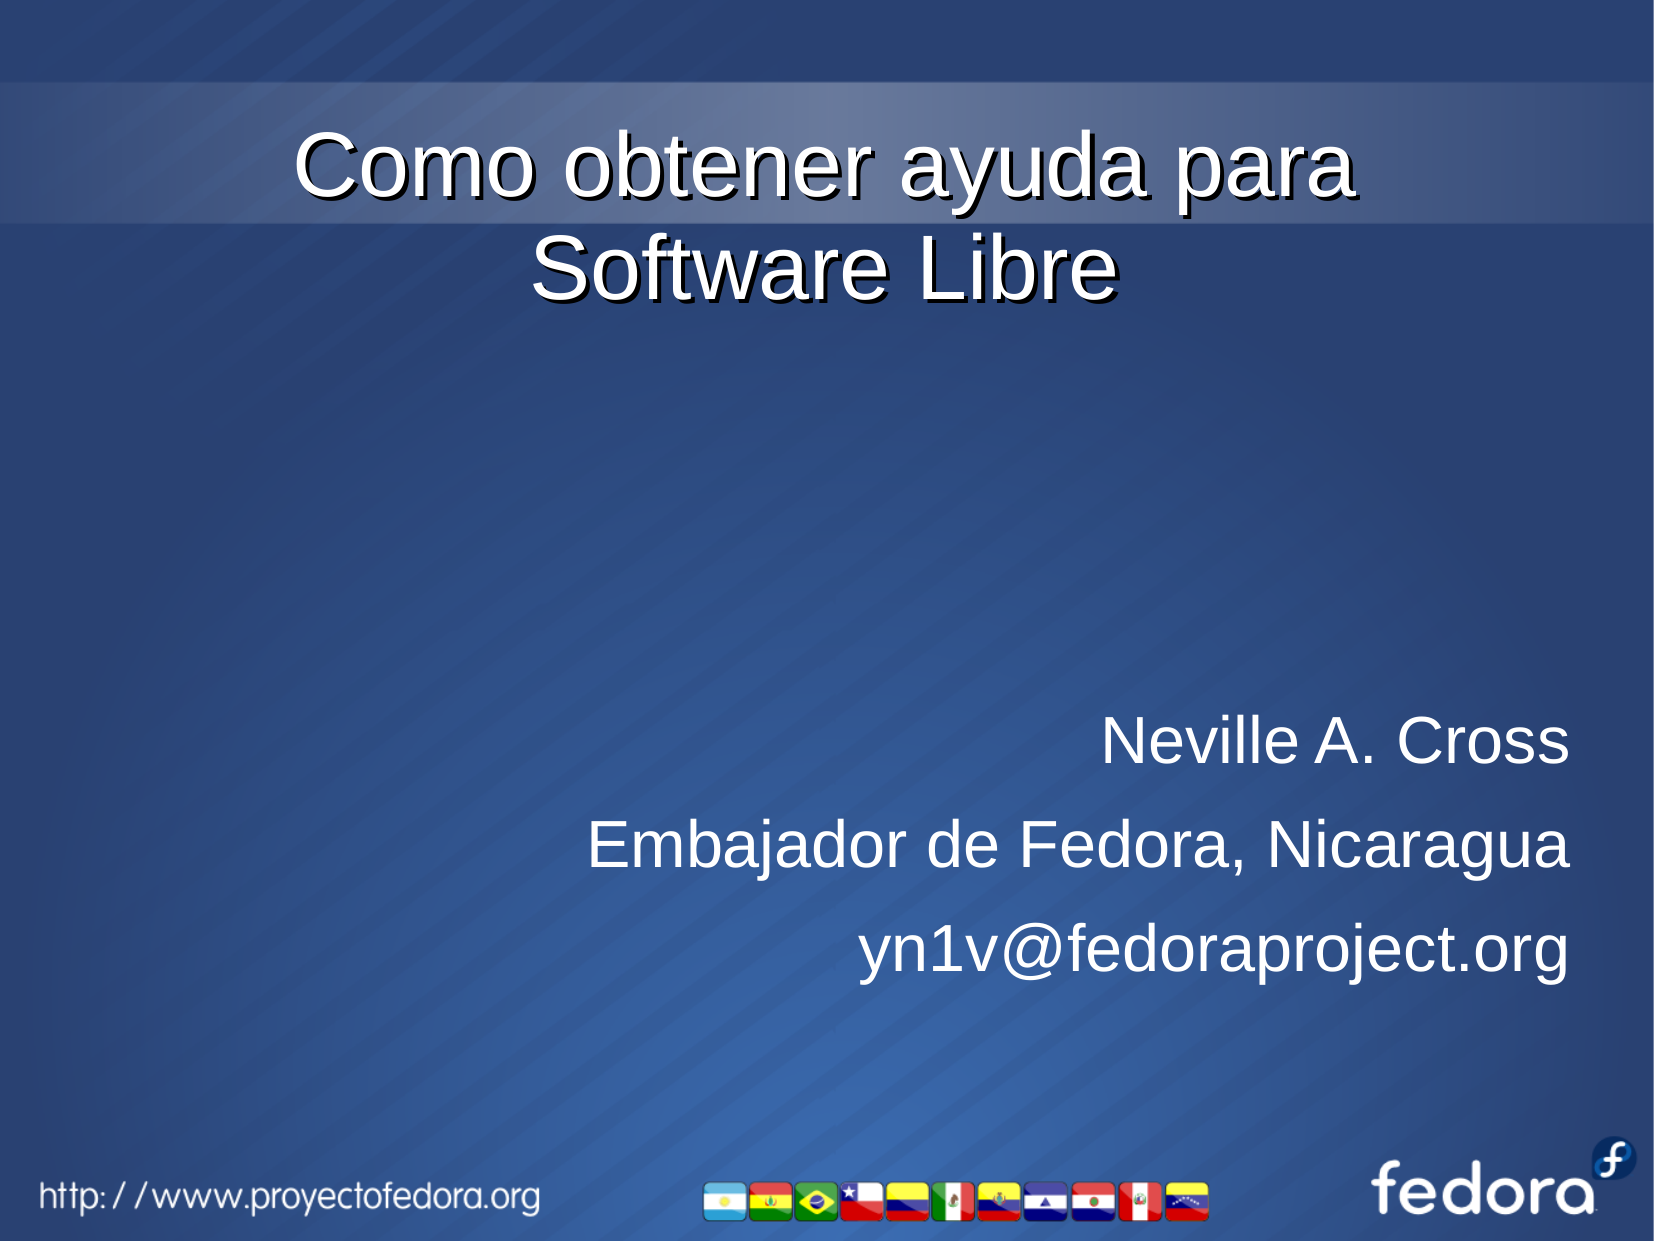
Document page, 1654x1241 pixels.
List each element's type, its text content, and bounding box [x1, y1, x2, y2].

title Como obtener ayuda para Software Libre [37, 71, 1613, 362]
list Neville A. Cross Embajador de Fedora, Nicaragua yn1v@fedoraproject.org [82, 702, 1571, 1047]
picture [0, 0, 1654, 1241]
